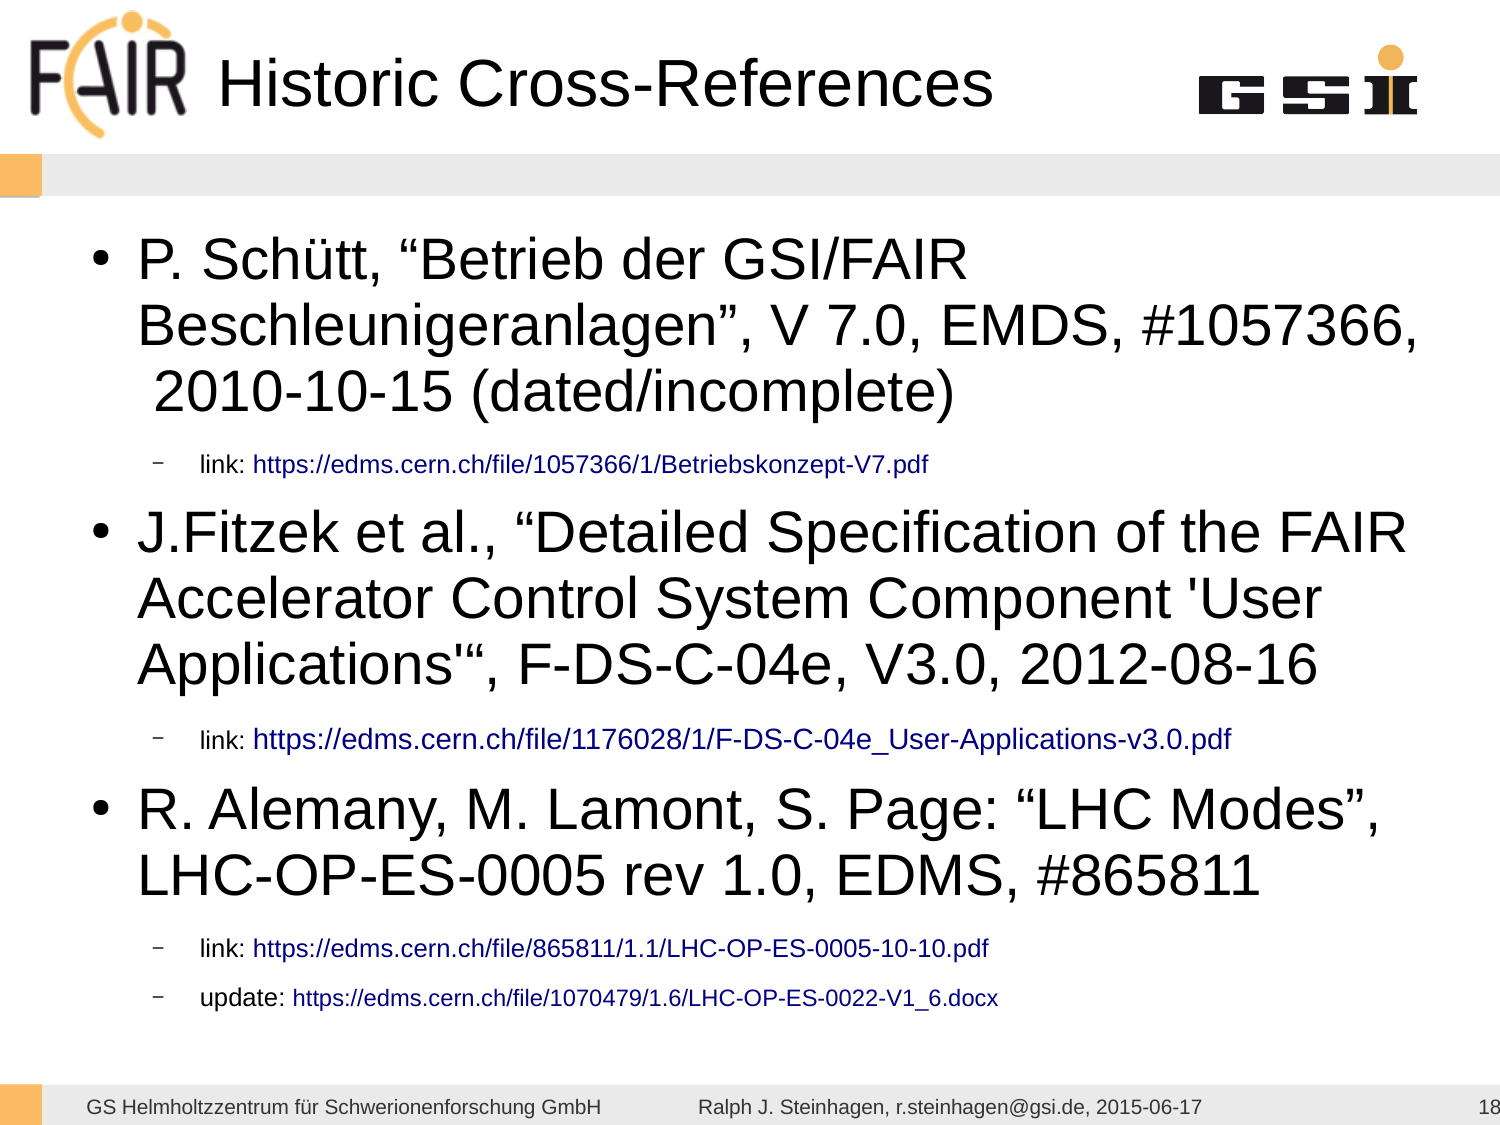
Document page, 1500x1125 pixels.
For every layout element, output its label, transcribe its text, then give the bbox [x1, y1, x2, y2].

picture [30, 9, 187, 141]
list P. Schütt, “Betrieb der GSI/FAIR Beschleunigeranlagen”, V 7.0, EMDS, #1057366, 2010-10-15 (dated/incomplete) link: https://edms.cern.ch/file/1057366/1/Betriebskonzept-V7.pdf J.Fitzek et al., “Detailed Specification of the FAIR Accelerator Control System Component 'User Applications'“, F-DS-C-04e, V3.0, 2012-08-16 link: https://edms.cern.ch/file/1176028/1/F-DS-C-04e_User-Applications-v3.0.pdf R. Alemany, M. Lamont, S. Page: “LHC Modes”, LHC-OP-ES-0005 rev 1.0, EDMS, #865811 link: https://edms.cern.ch/file/865811/1.1/LHC-OP-ES-0005-10-10.pdf update: https://edms.cern.ch/file/1070479/1.6/LHC-OP-ES-0022-V1_6.docx [75, 226, 1425, 1050]
title Historic Cross-References [217, 20, 1109, 147]
picture [1197, 42, 1419, 117]
